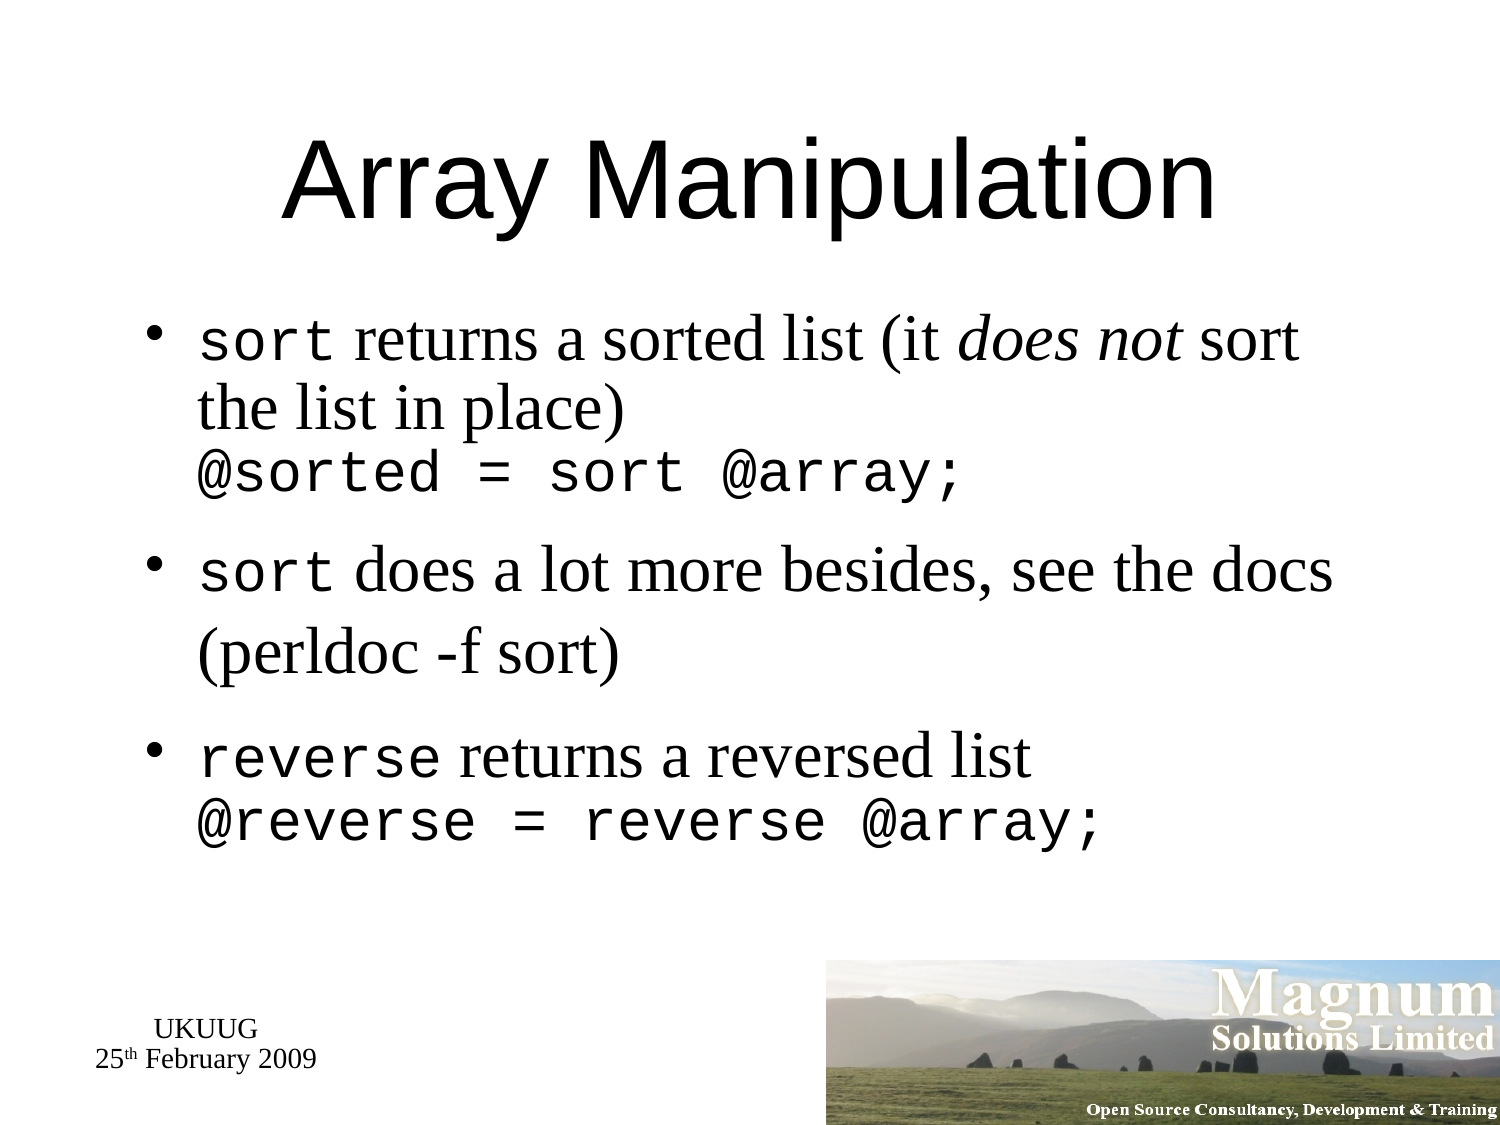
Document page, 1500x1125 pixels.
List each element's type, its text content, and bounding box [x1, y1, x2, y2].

title Array Manipulation [112, 62, 1388, 250]
list sort returns a sorted list (it does not sort the list in place) @sorted = sort @array; sort does a lot more besides, see the docs (perldoc -f sort)‏ reverse returns a reversed list @reverse = reverse @array; [112, 295, 1388, 1013]
picture [826, 960, 1500, 1125]
